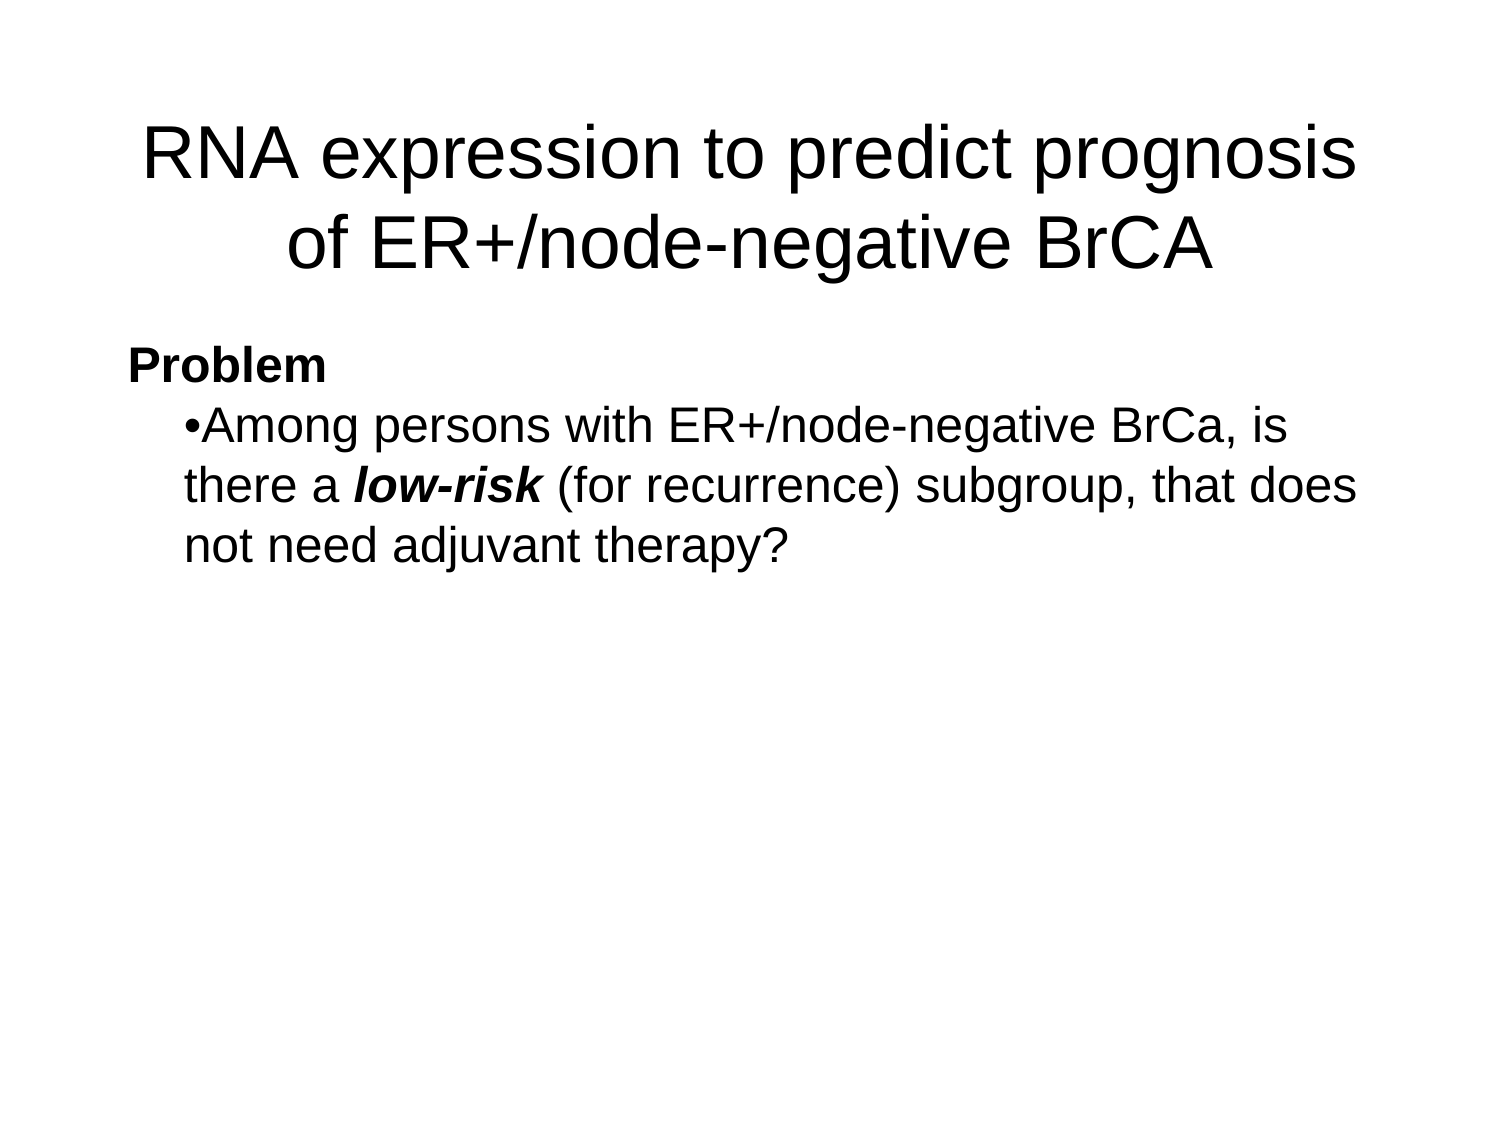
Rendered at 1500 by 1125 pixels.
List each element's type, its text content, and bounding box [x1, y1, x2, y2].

list Problem •Among persons with ER+/node-negative BrCa, is there a low-risk (for recurrence) subgroup, that does not need adjuvant therapy? [112, 324, 1388, 1000]
title RNA expression to predict prognosis of ER+/node-negative BrCA [112, 96, 1388, 292]
